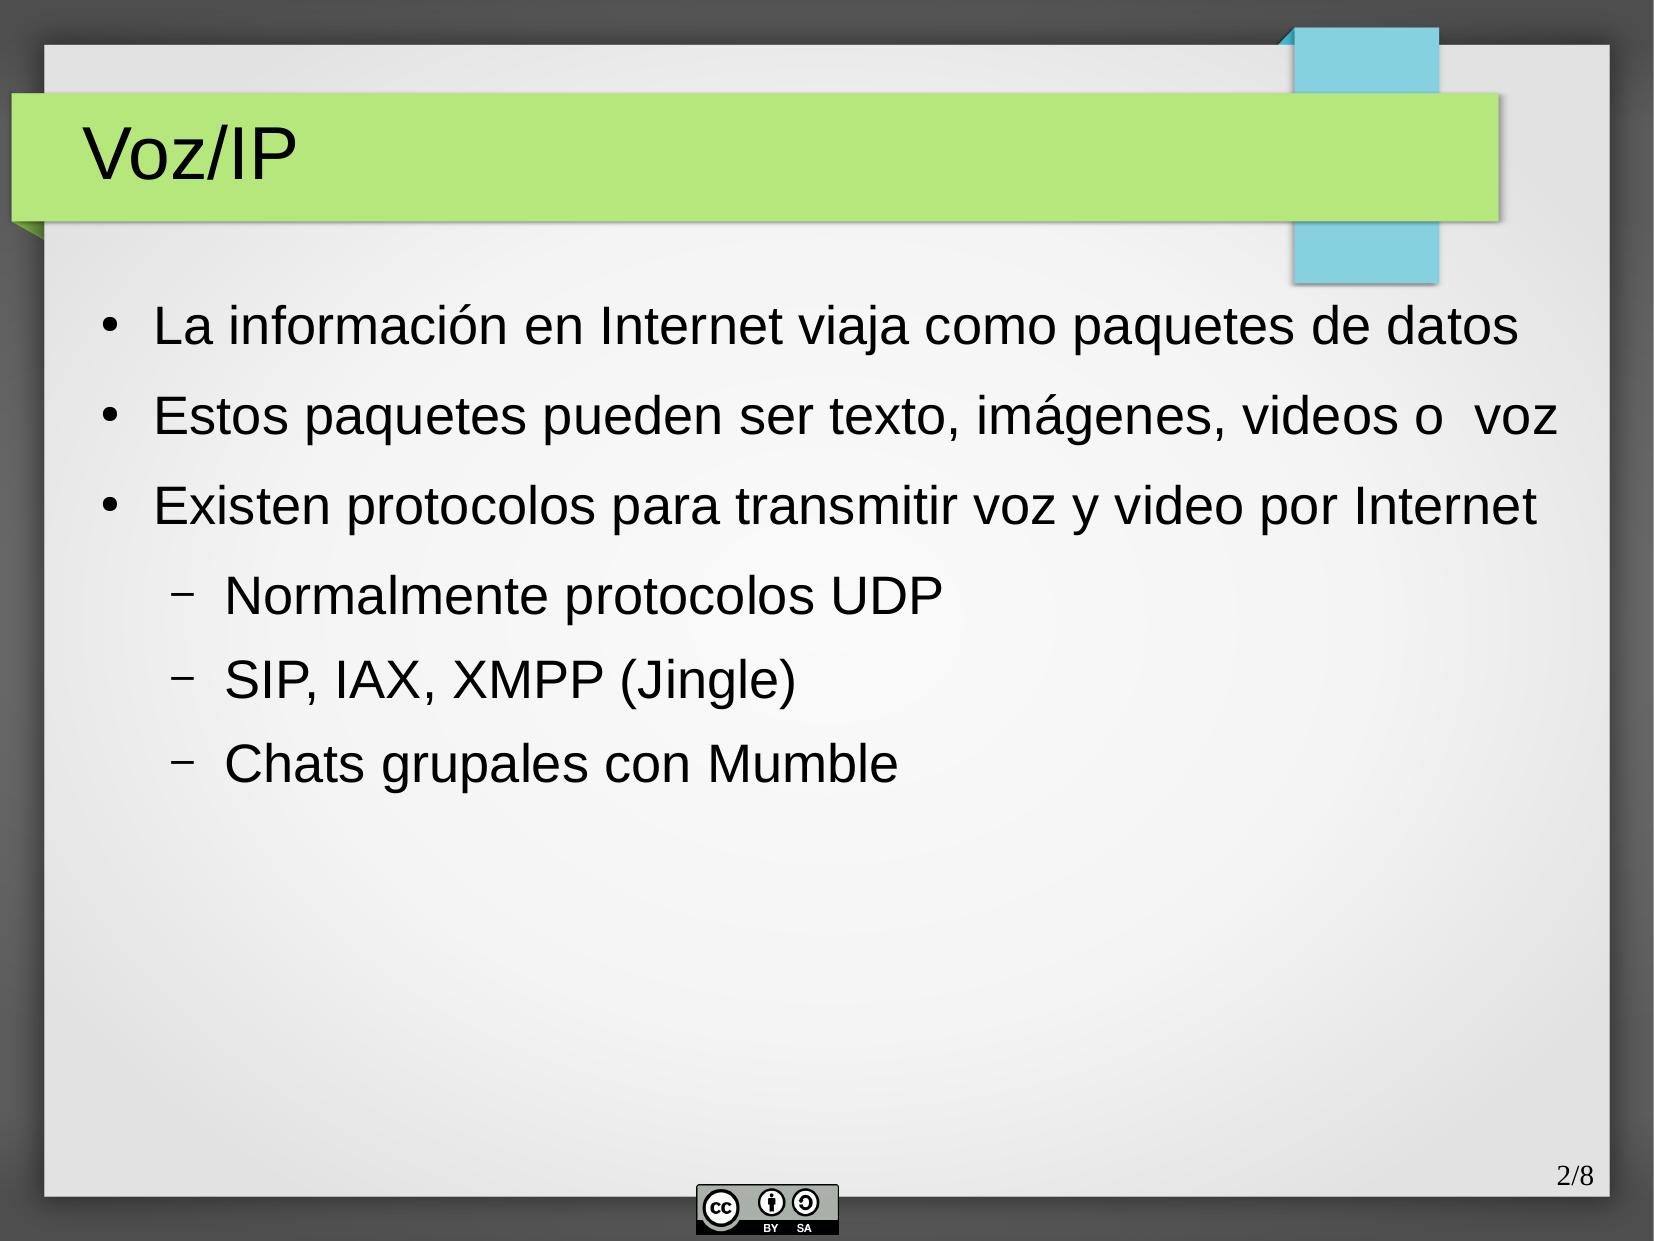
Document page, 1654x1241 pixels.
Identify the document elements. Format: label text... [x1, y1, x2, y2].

title Voz/IP [82, 94, 1264, 213]
picture [0, 0, 1654, 1241]
list La información en Internet viaja como paquetes de datos Estos paquetes pueden ser texto, imágenes, videos o voz Existen protocolos para transmitir voz y video por Internet Normalmente protocolos UDP SIP, IAX, XMPP (Jingle) Chats grupales con Mumble [82, 295, 1571, 1015]
